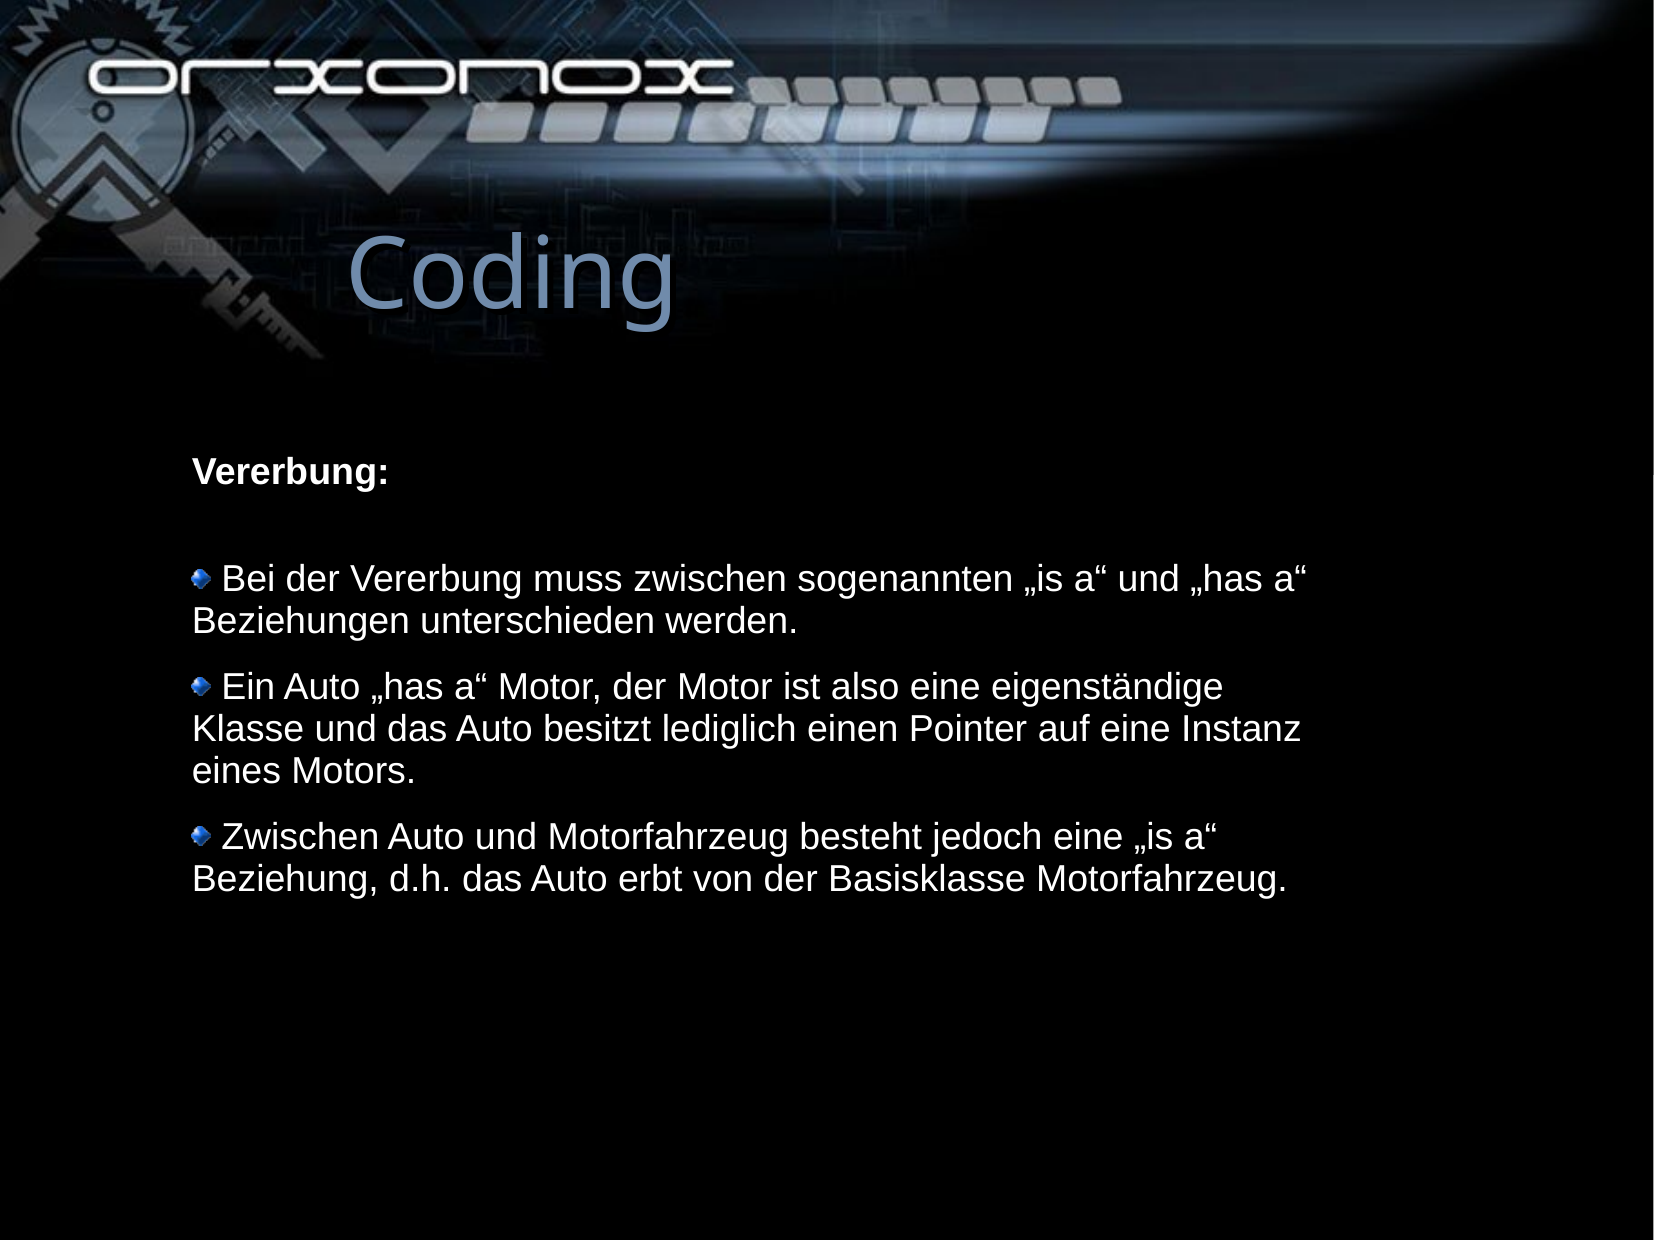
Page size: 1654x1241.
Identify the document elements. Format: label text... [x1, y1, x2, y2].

text_box Vererbung: Bei der Vererbung muss zwischen sogenannten „is a“ und „has a“ Beziehungen unterschieden werden. Ein Auto „has a“ Motor, der Motor ist also eine eigenständige Klasse und das Auto besitzt lediglich einen Pointer auf eine Instanz eines Motors. Zwischen Auto und Motorfahrzeug besteht jedoch eine „is a“ Beziehung, d.h. das Auto erbt von der Basisklasse Motorfahrzeug. [177, 442, 1329, 909]
text_box Coding [330, 194, 1306, 344]
picture [0, 0, 1654, 475]
